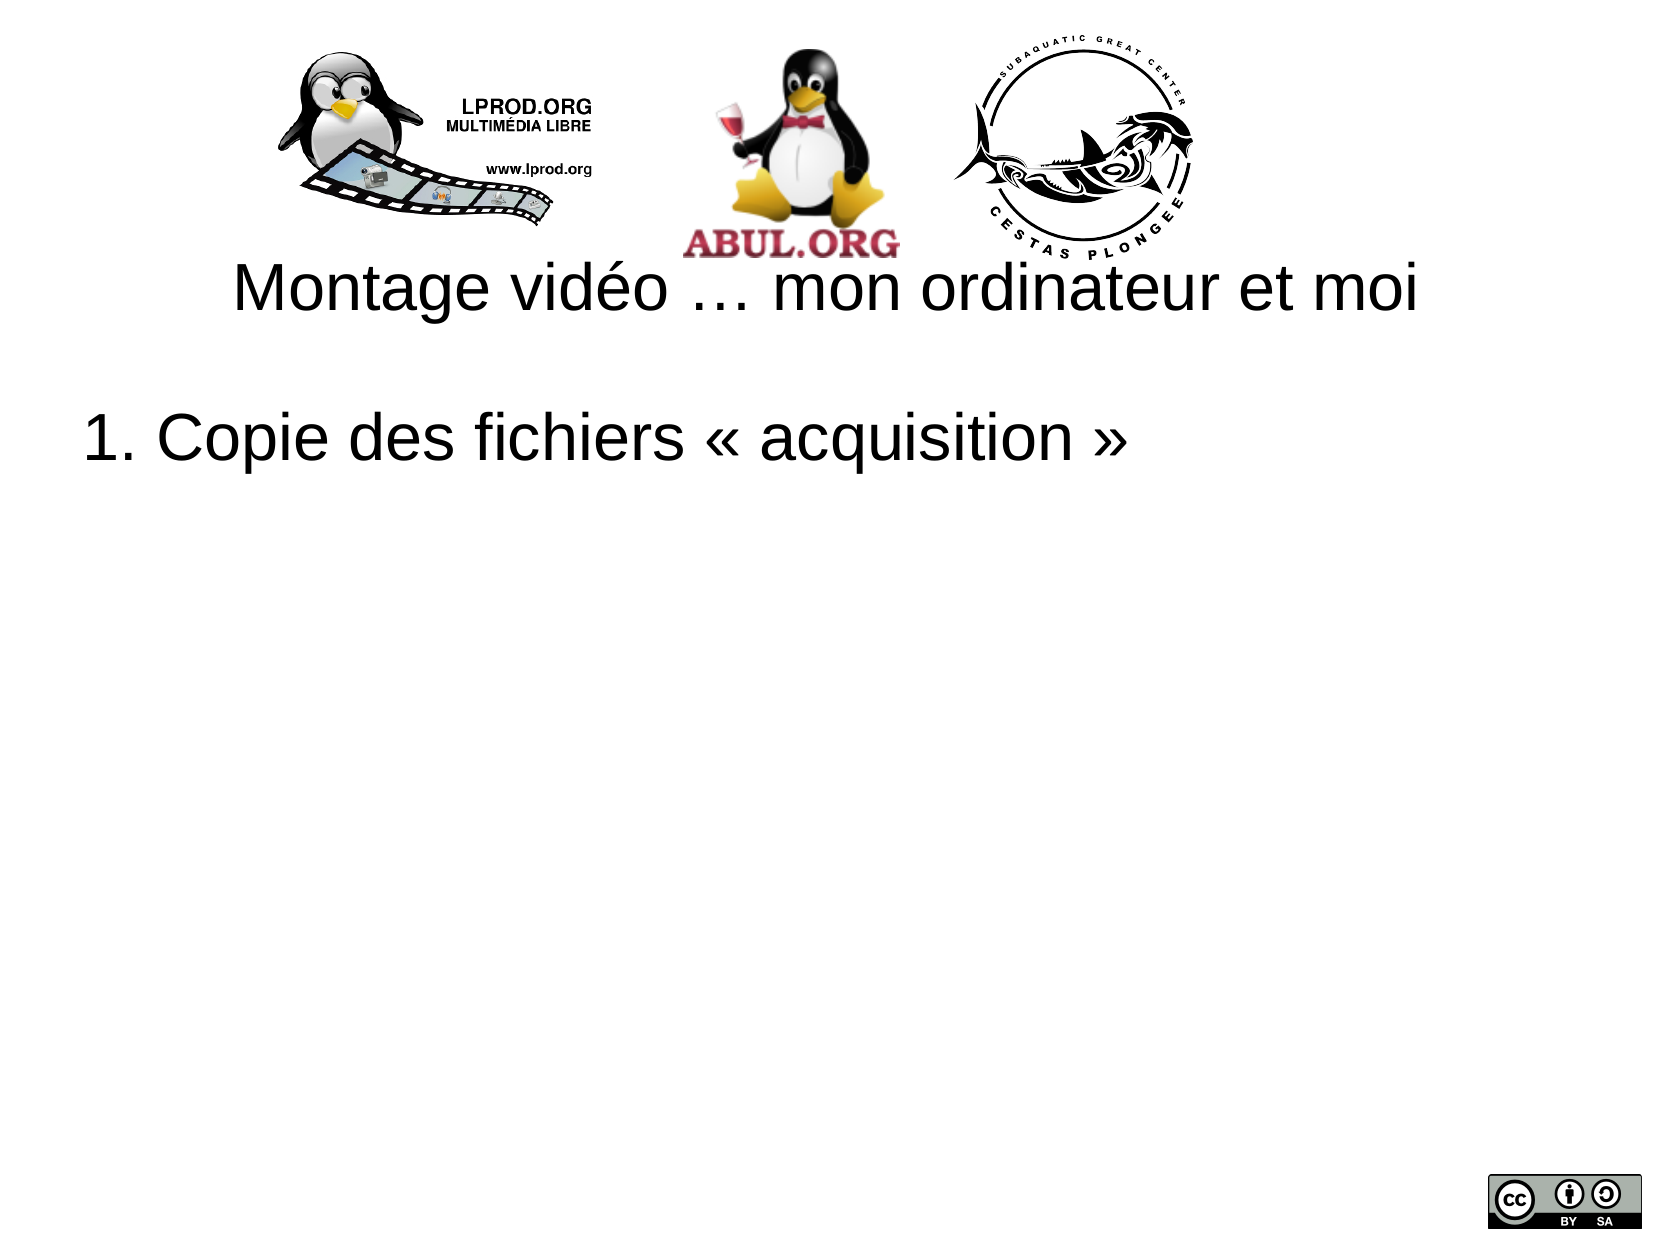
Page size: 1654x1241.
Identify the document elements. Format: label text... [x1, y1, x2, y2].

picture [683, 49, 900, 250]
picture [276, 50, 603, 250]
subtitle Montage vidéo … mon ordinateur et moi 1. Copie des fichiers « acquisition » [82, 250, 1571, 1050]
picture [953, 35, 1193, 260]
picture [1488, 1174, 1642, 1229]
